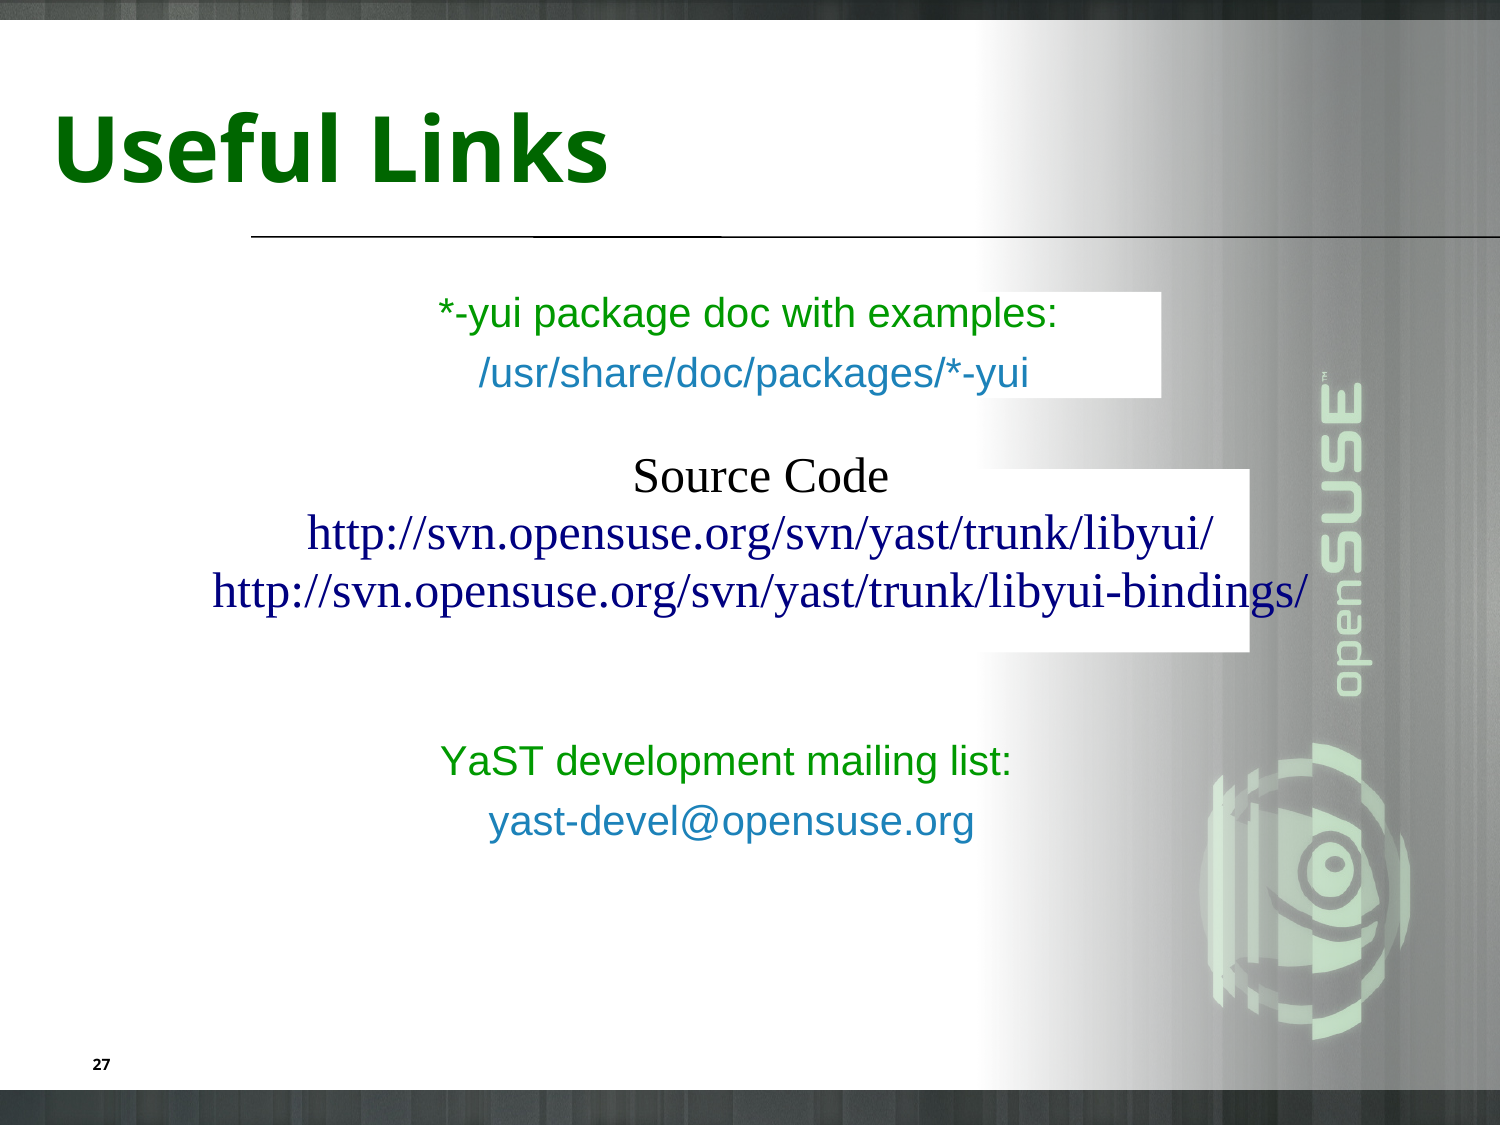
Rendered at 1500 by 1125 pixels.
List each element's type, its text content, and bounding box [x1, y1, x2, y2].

text_box Source Code http://svn.opensuse.org/svn/yast/trunk/libyui/ http://svn.opensuse.org/svn/yast/trunk/libyui-bindings/ [272, 469, 1250, 653]
list YaST development mailing list: yast-devel@opensuse.org [367, 740, 1097, 847]
picture [0, 0, 1500, 1125]
list *-yui package doc with examples: /usr/share/doc/packages/*-yui [346, 291, 1162, 399]
title Useful Links [51, 68, 1447, 232]
